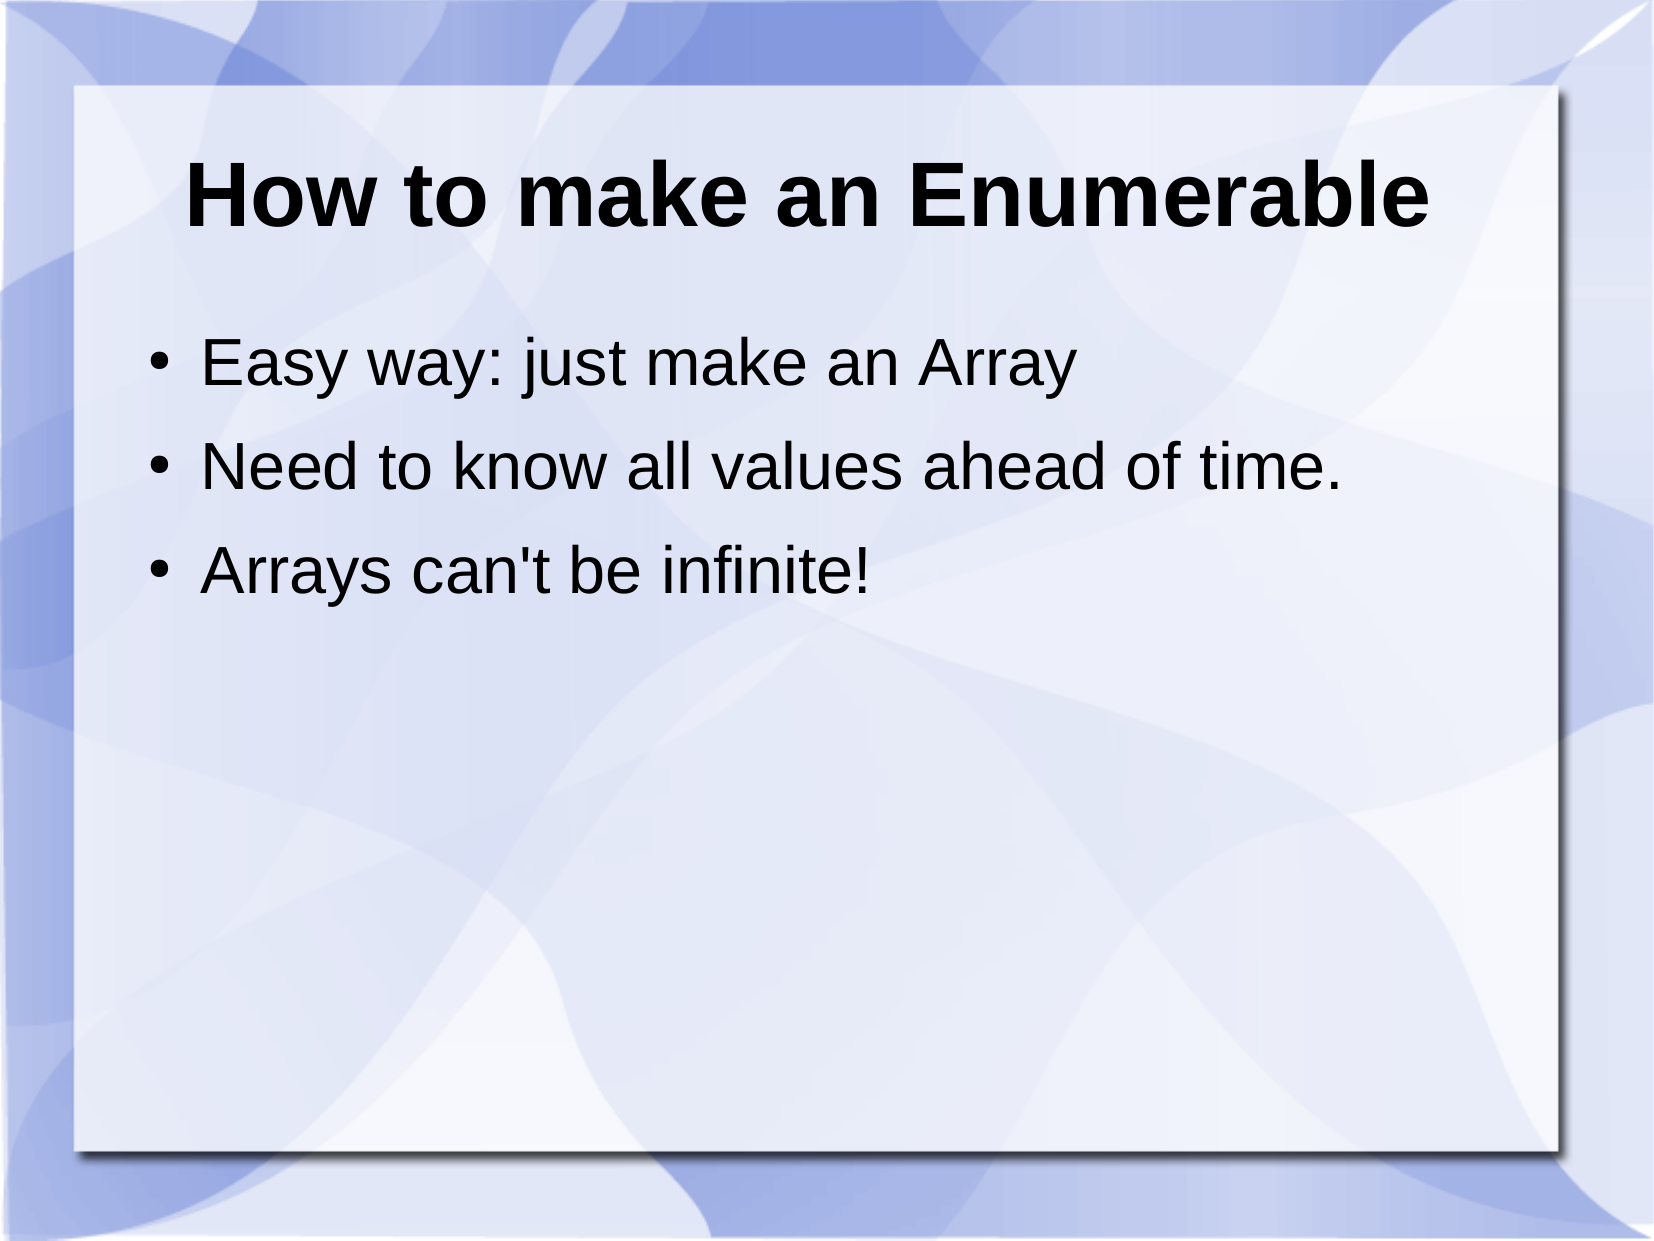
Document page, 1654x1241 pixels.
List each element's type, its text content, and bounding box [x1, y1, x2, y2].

title How to make an Enumerable [82, 90, 1536, 298]
picture [0, 0, 1654, 1241]
list Easy way: just make an Array Need to know all values ahead of time. Arrays can't be infinite! [129, 324, 1489, 676]
